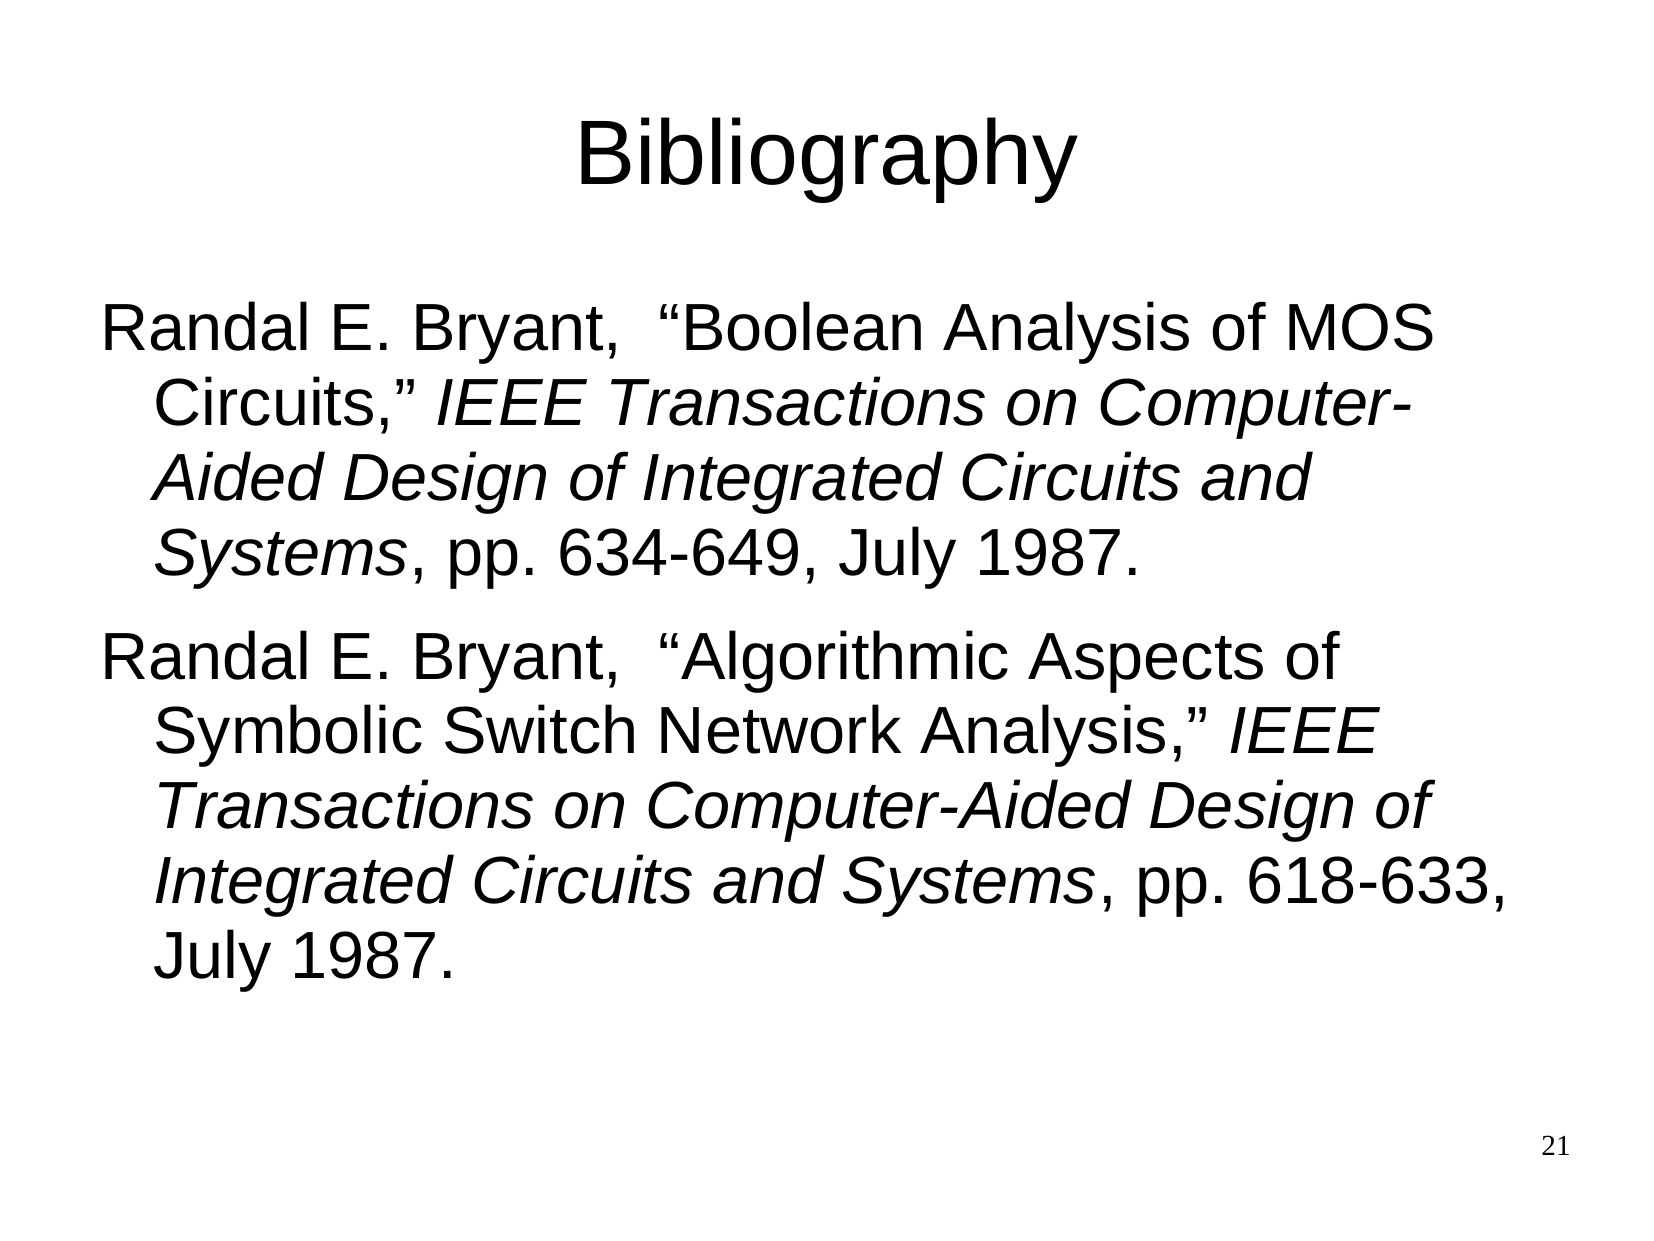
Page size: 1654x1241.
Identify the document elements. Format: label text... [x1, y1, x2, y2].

list Randal E. Bryant, “Boolean Analysis of MOS Circuits,” IEEE Transactions on Computer-Aided Design of Integrated Circuits and Systems, pp. 634-649, July 1987. Randal E. Bryant, “Algorithmic Aspects of Symbolic Switch Network Analysis,” IEEE Transactions on Computer-Aided Design of Integrated Circuits and Systems, pp. 618-633, July 1987. [82, 290, 1571, 1094]
title Bibliography [82, 56, 1571, 250]
